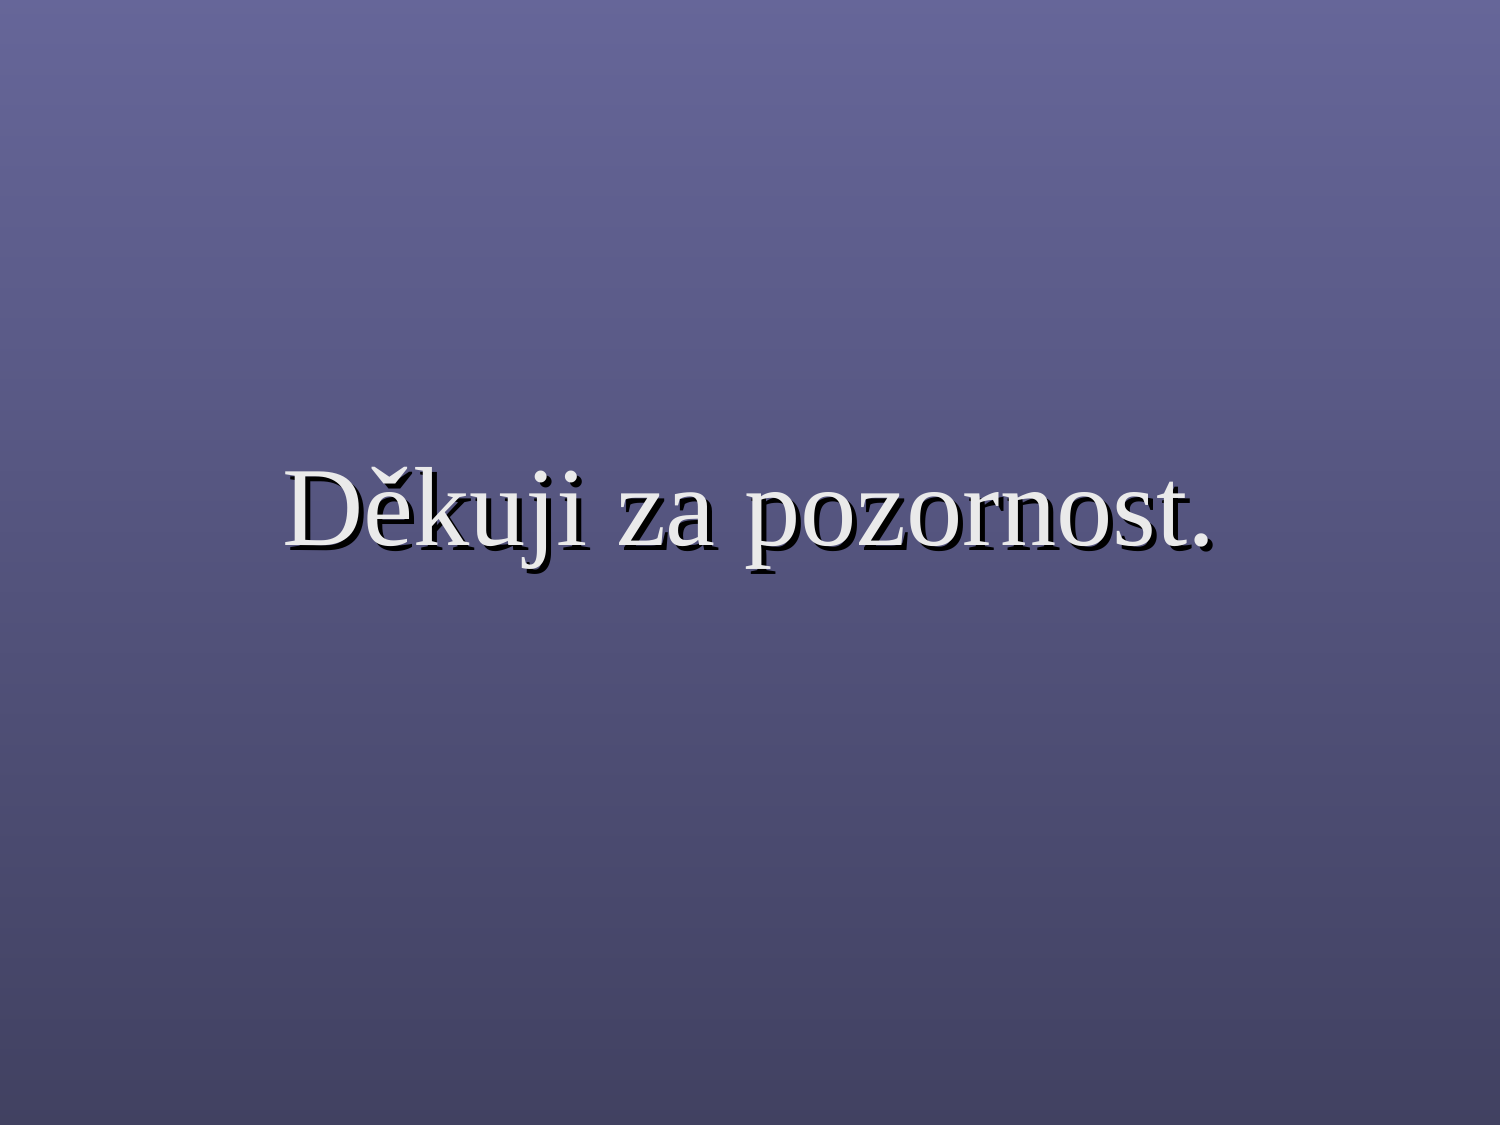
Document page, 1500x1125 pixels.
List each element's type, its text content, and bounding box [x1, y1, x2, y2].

list Děkuji za pozornost. [74, 262, 1425, 1001]
